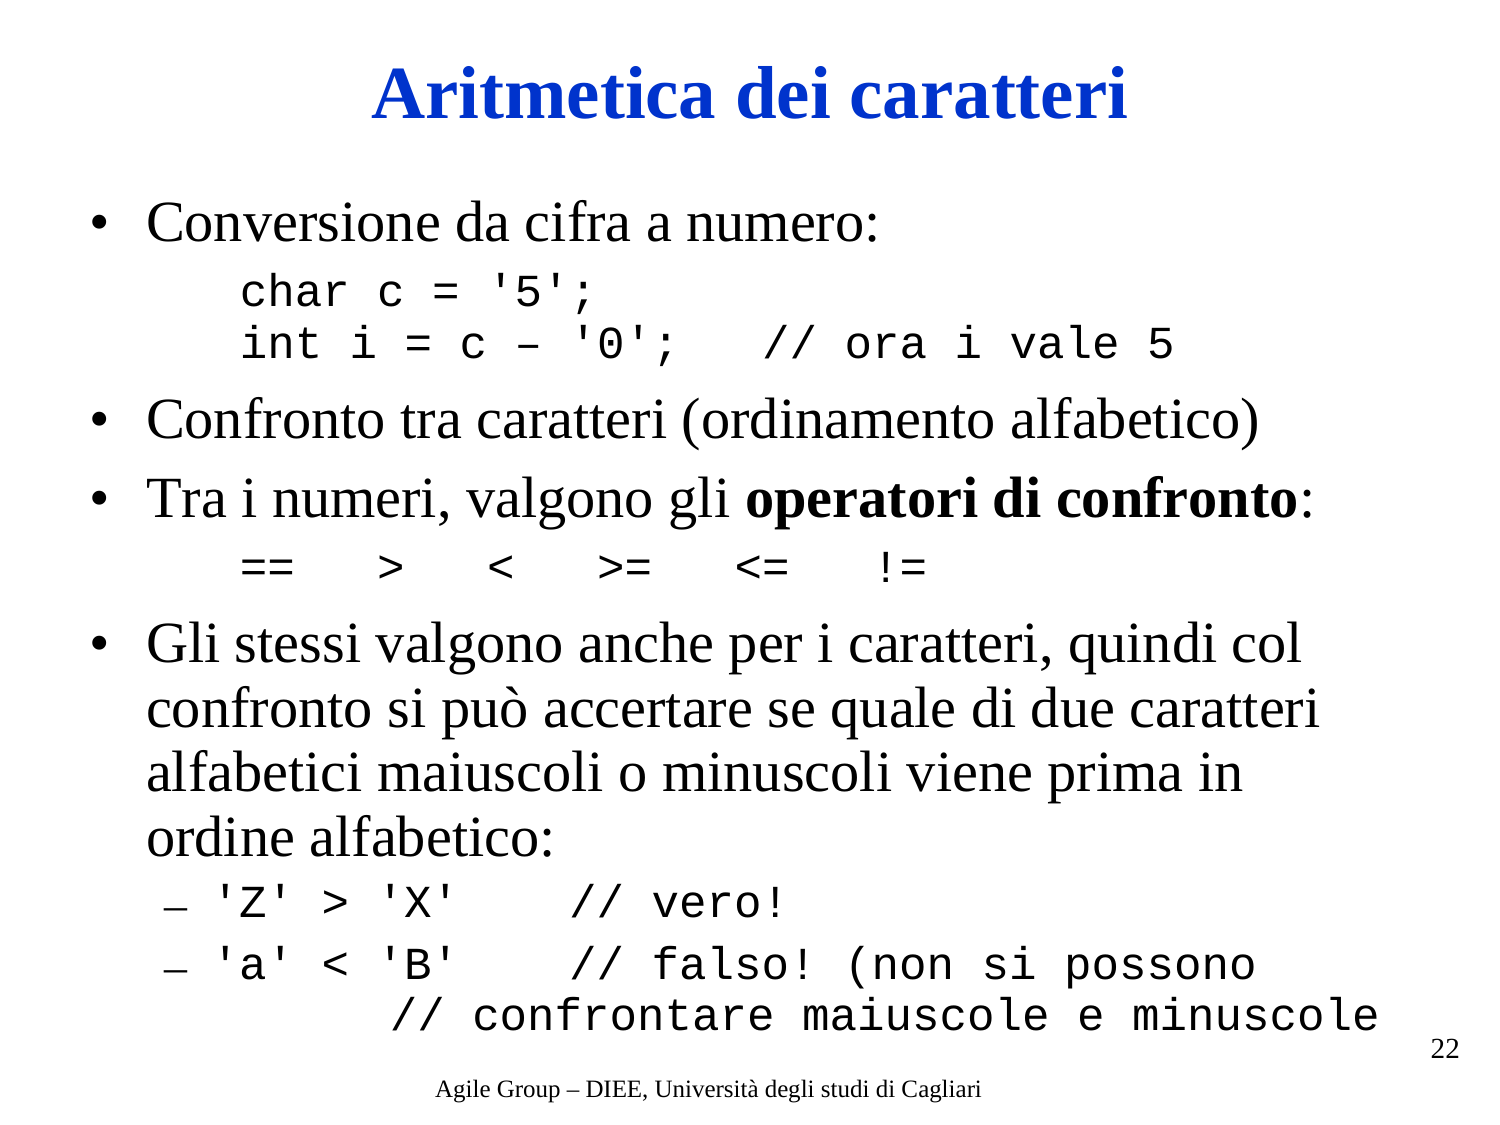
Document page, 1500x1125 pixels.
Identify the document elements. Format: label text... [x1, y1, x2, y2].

title Aritmetica dei caratteri [112, 12, 1388, 175]
list Conversione da cifra a numero: char c = '5'; int i = c – '0'; // ora i vale 5 Confronto tra caratteri (ordinamento alfabetico) Tra i numeri, valgono gli operatori di confronto: == > < >= <= != Gli stessi valgono anche per i caratteri, quindi col confronto si può accertare se quale di due caratteri alfabetici maiuscoli o minuscoli viene prima in ordine alfabetico: 'Z' > 'X' // vero! 'a' < 'B' // falso! (non si possono // confrontare maiuscole e minuscole [75, 182, 1417, 1053]
